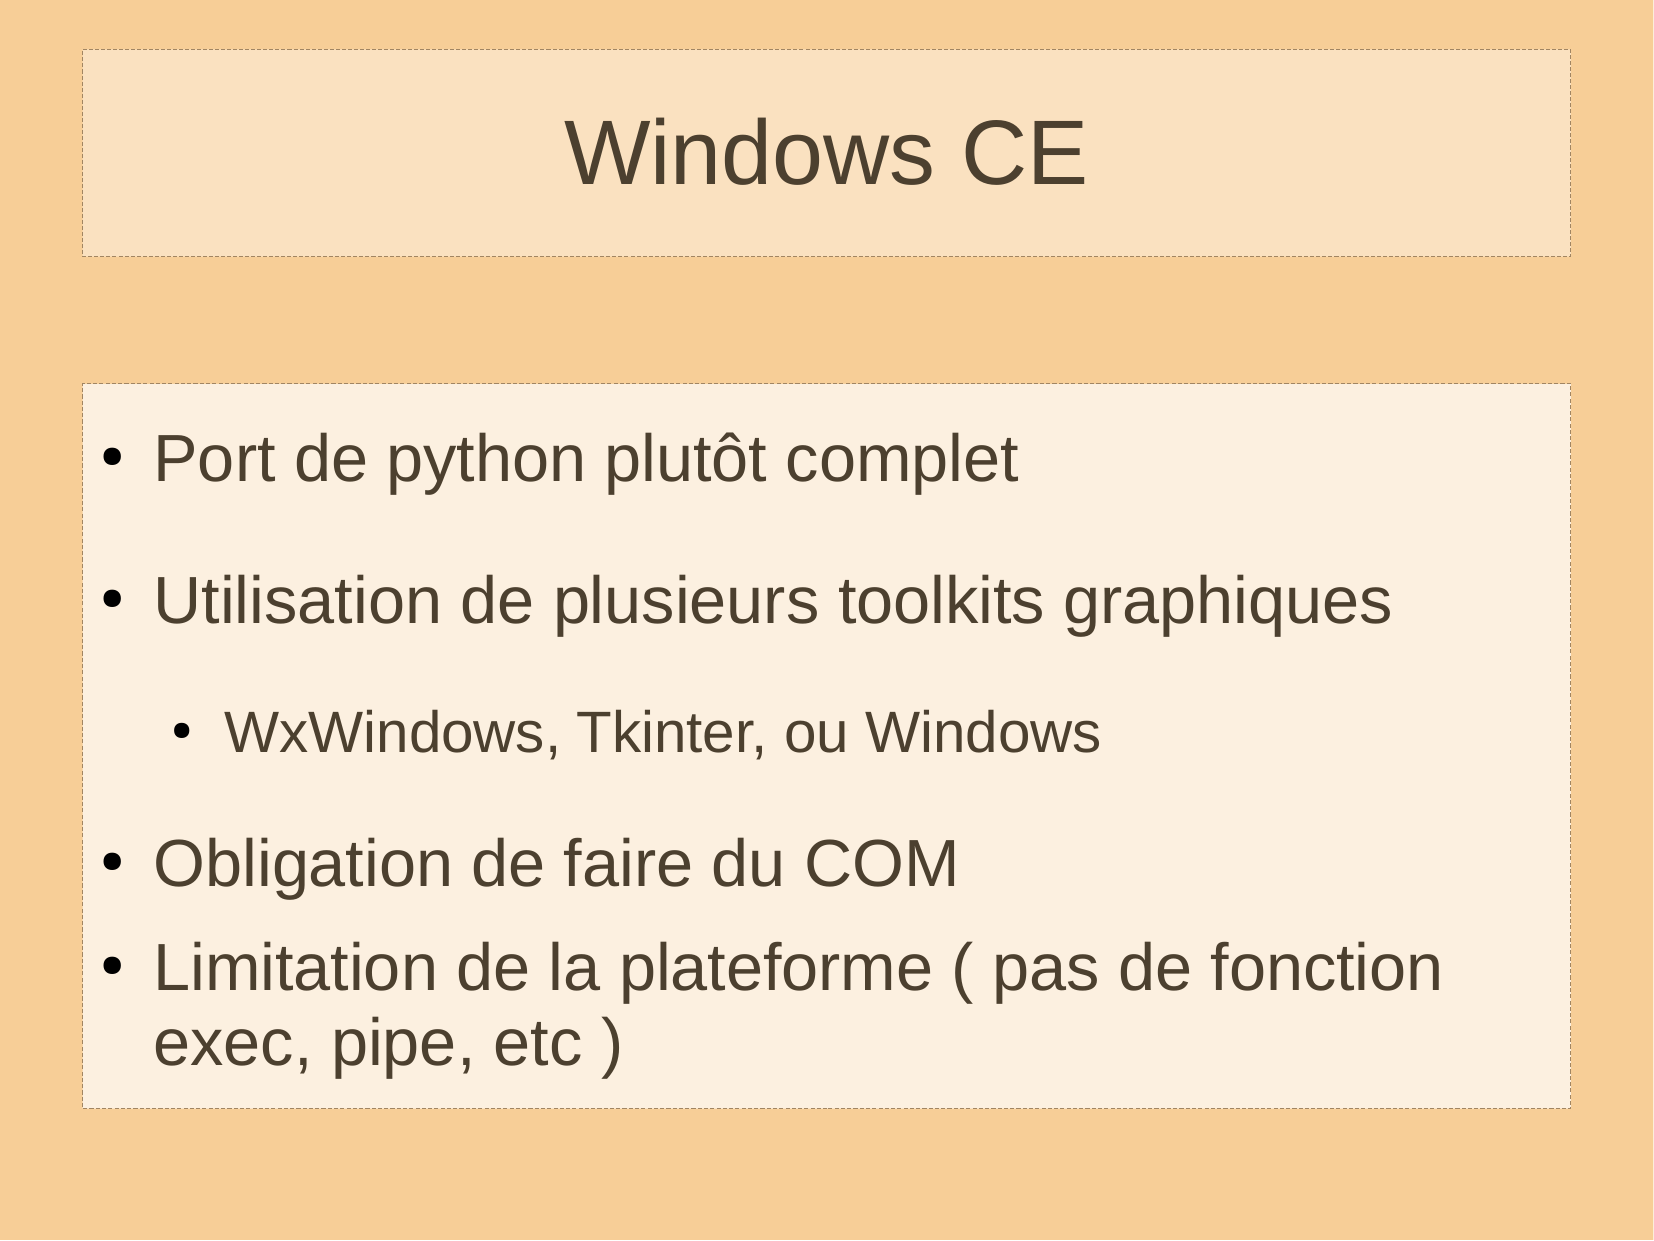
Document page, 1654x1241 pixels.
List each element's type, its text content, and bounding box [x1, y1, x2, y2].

title Windows CE [82, 49, 1571, 257]
list Port de python plutôt complet Utilisation de plusieurs toolkits graphiques WxWindows, Tkinter, ou Windows Obligation de faire du COM Limitation de la plateforme ( pas de fonction exec, pipe, etc ) [82, 383, 1571, 1109]
